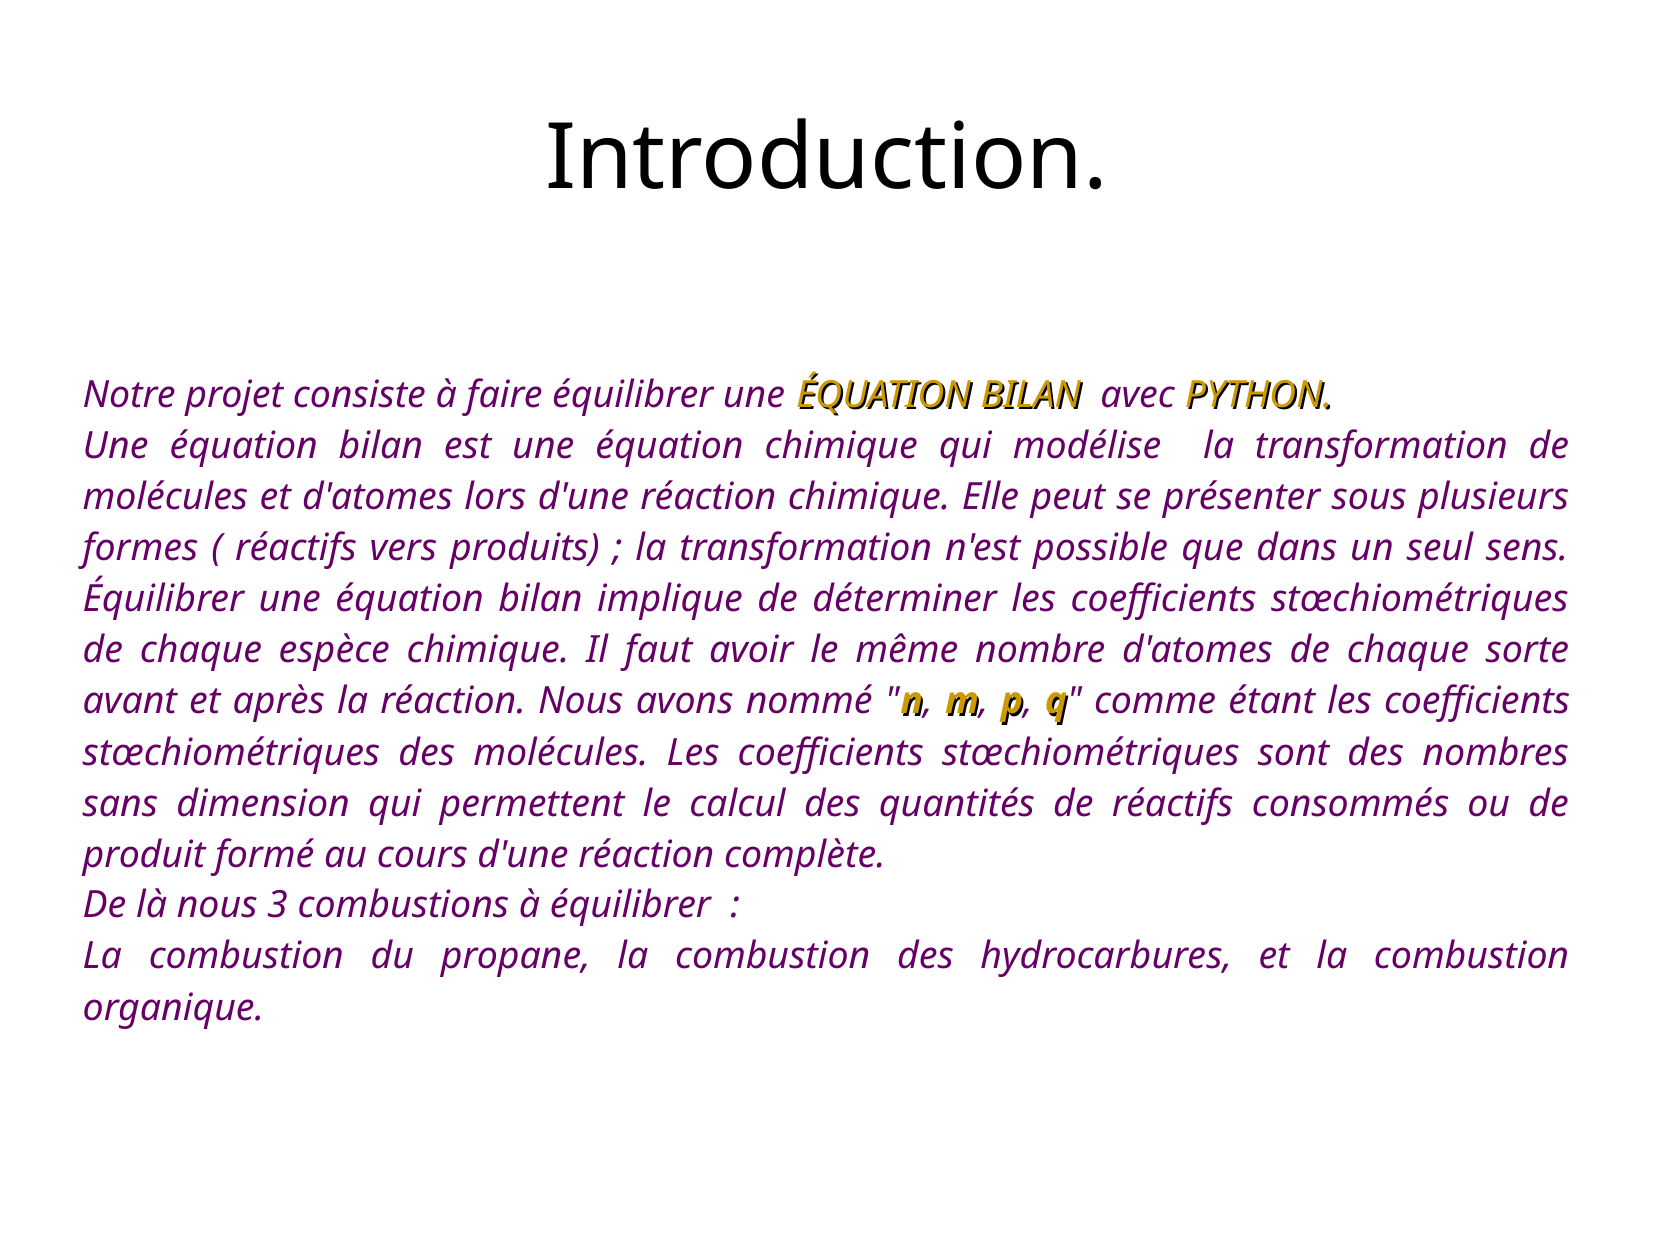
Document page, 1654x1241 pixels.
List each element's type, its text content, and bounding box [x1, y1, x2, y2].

subtitle Notre projet consiste à faire équilibrer une ÉQUATION BILAN avec PYTHON. Une équation bilan est une équation chimique qui modélise la transformation de molécules et d'atomes lors d'une réaction chimique. Elle peut se présenter sous plusieurs formes ( réactifs vers produits) ; la transformation n'est possible que dans un seul sens. Équilibrer une équation bilan implique de déterminer les coefficients stœchiométriques de chaque espèce chimique. Il faut avoir le même nombre d'atomes de chaque sorte avant et après la réaction. Nous avons nommé "n, m, p, q" comme étant les coefficients stœchiométriques des molécules. Les coefficients stœchiométriques sont des nombres sans dimension qui permettent le calcul des quantités de réactifs consommés ou de produit formé au cours d'une réaction complète. De là nous 3 combustions à équilibrer : La combustion du propane, la combustion des hydrocarbures, et la combustion organique. [82, 250, 1571, 1149]
title Introduction. [82, 49, 1571, 250]
